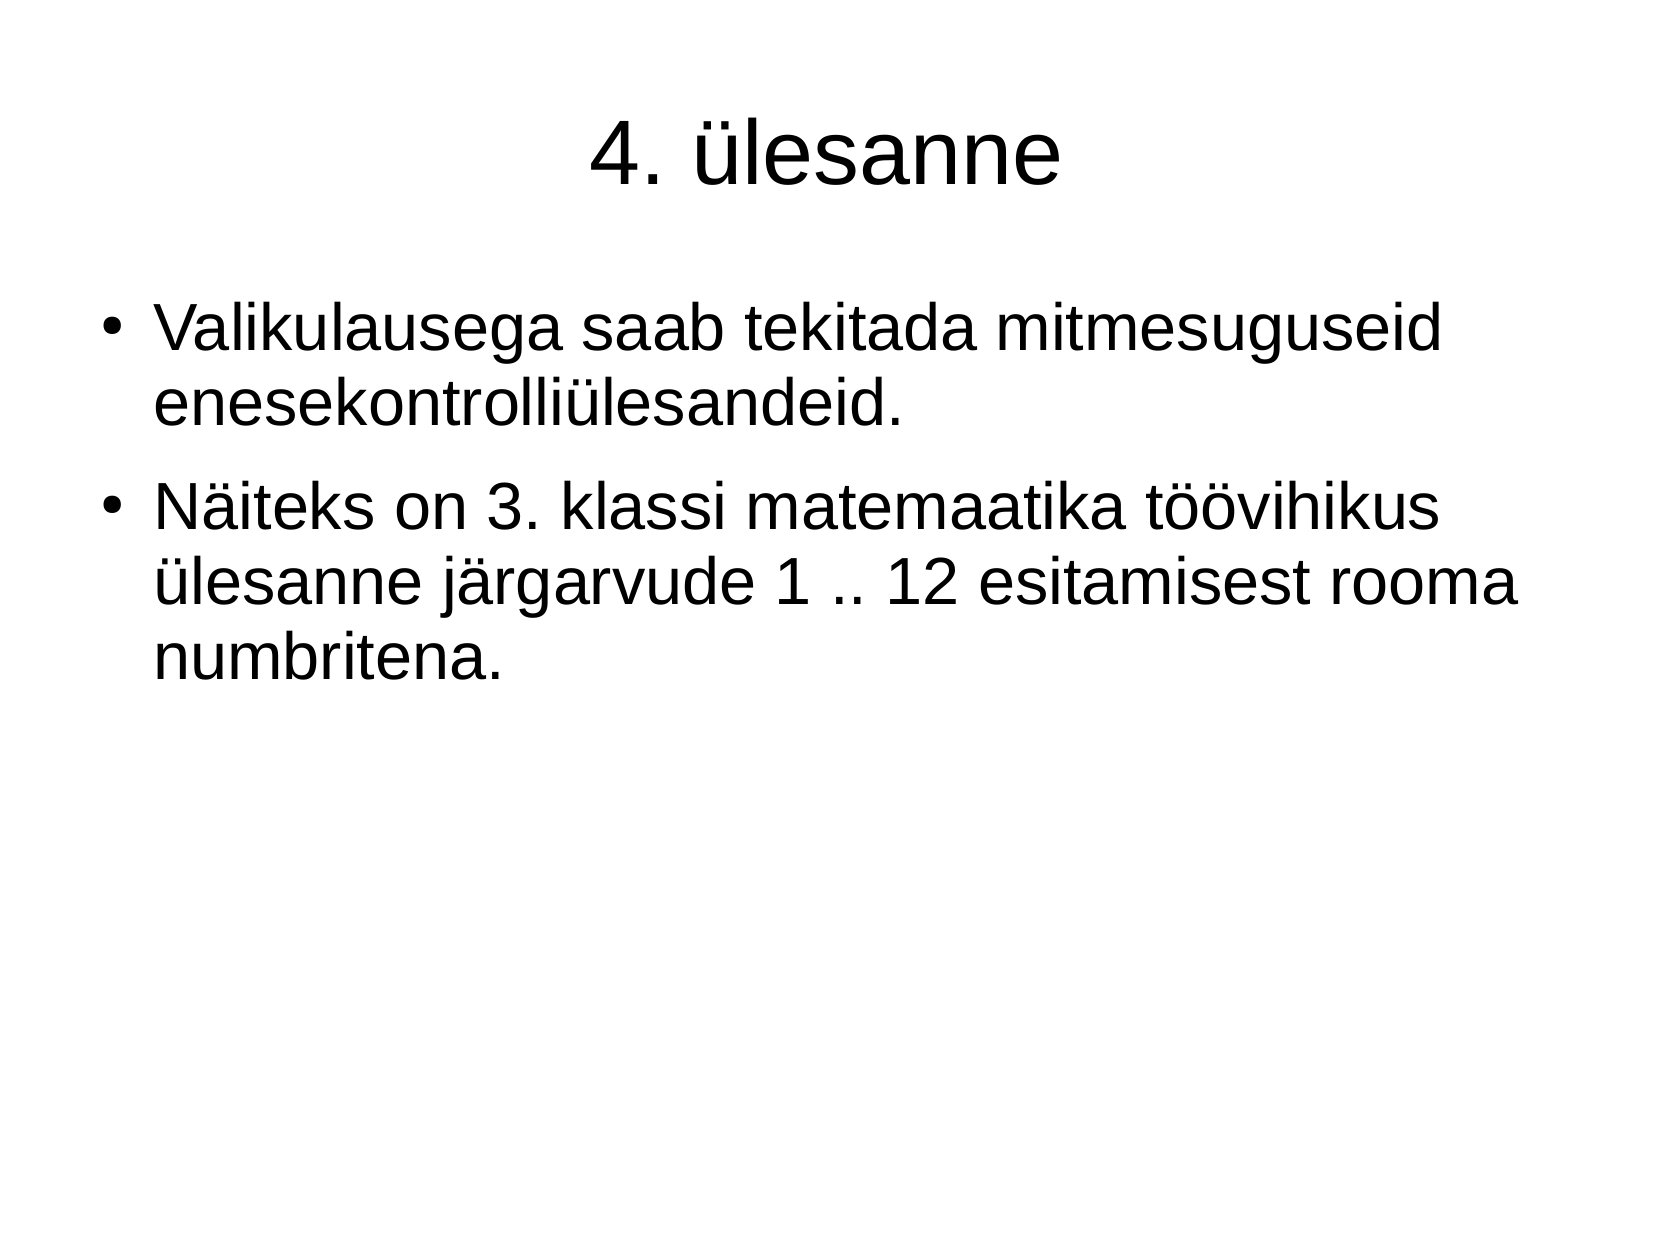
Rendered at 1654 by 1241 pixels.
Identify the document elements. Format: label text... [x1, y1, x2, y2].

title 4. ülesanne [82, 56, 1571, 250]
list Valikulausega saab tekitada mitmesuguseid enesekontrolliülesandeid. Näiteks on 3. klassi matemaatika töövihikus ülesanne järgarvude 1 .. 12 esitamisest rooma numbritena. [82, 290, 1571, 1094]
